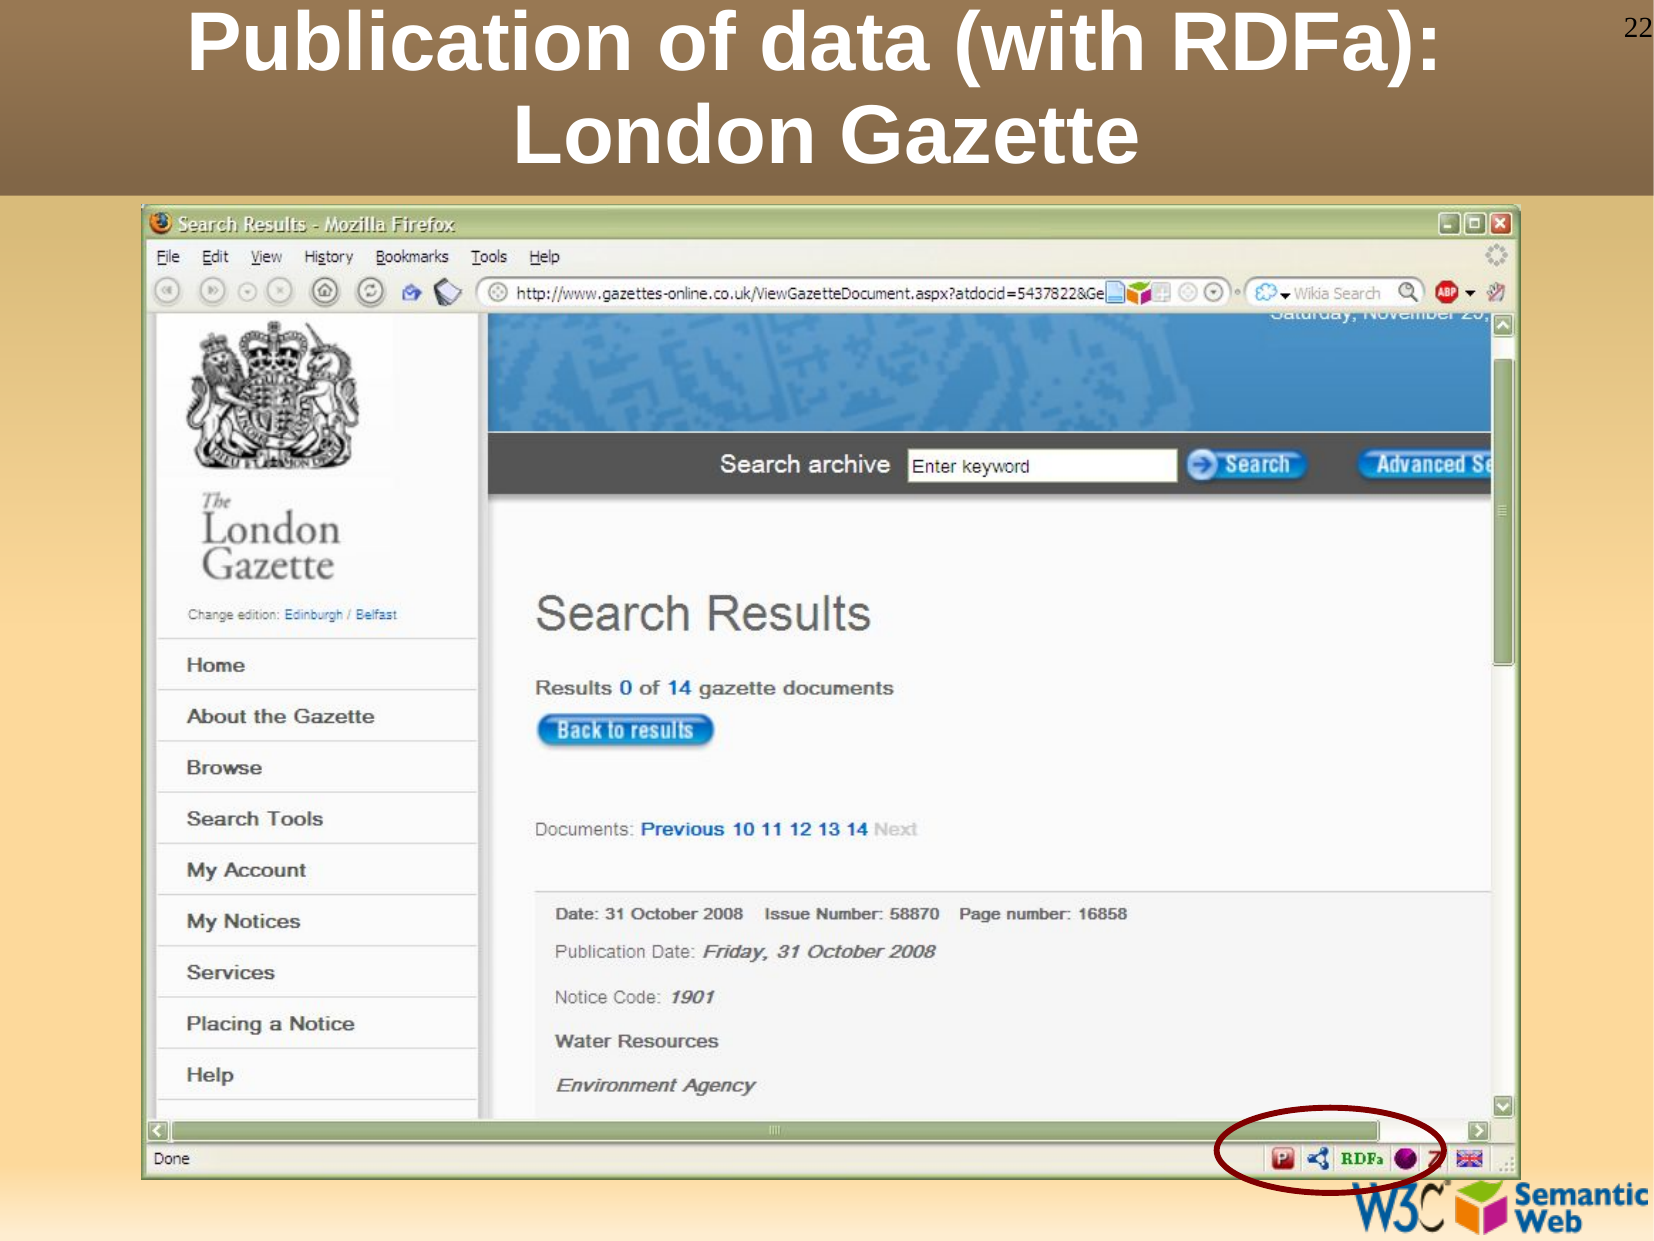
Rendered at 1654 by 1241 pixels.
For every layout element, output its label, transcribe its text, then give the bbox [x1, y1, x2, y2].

title Publication of data (with RDFa): London Gazette [0, 0, 1654, 182]
picture [0, 182, 1654, 1241]
